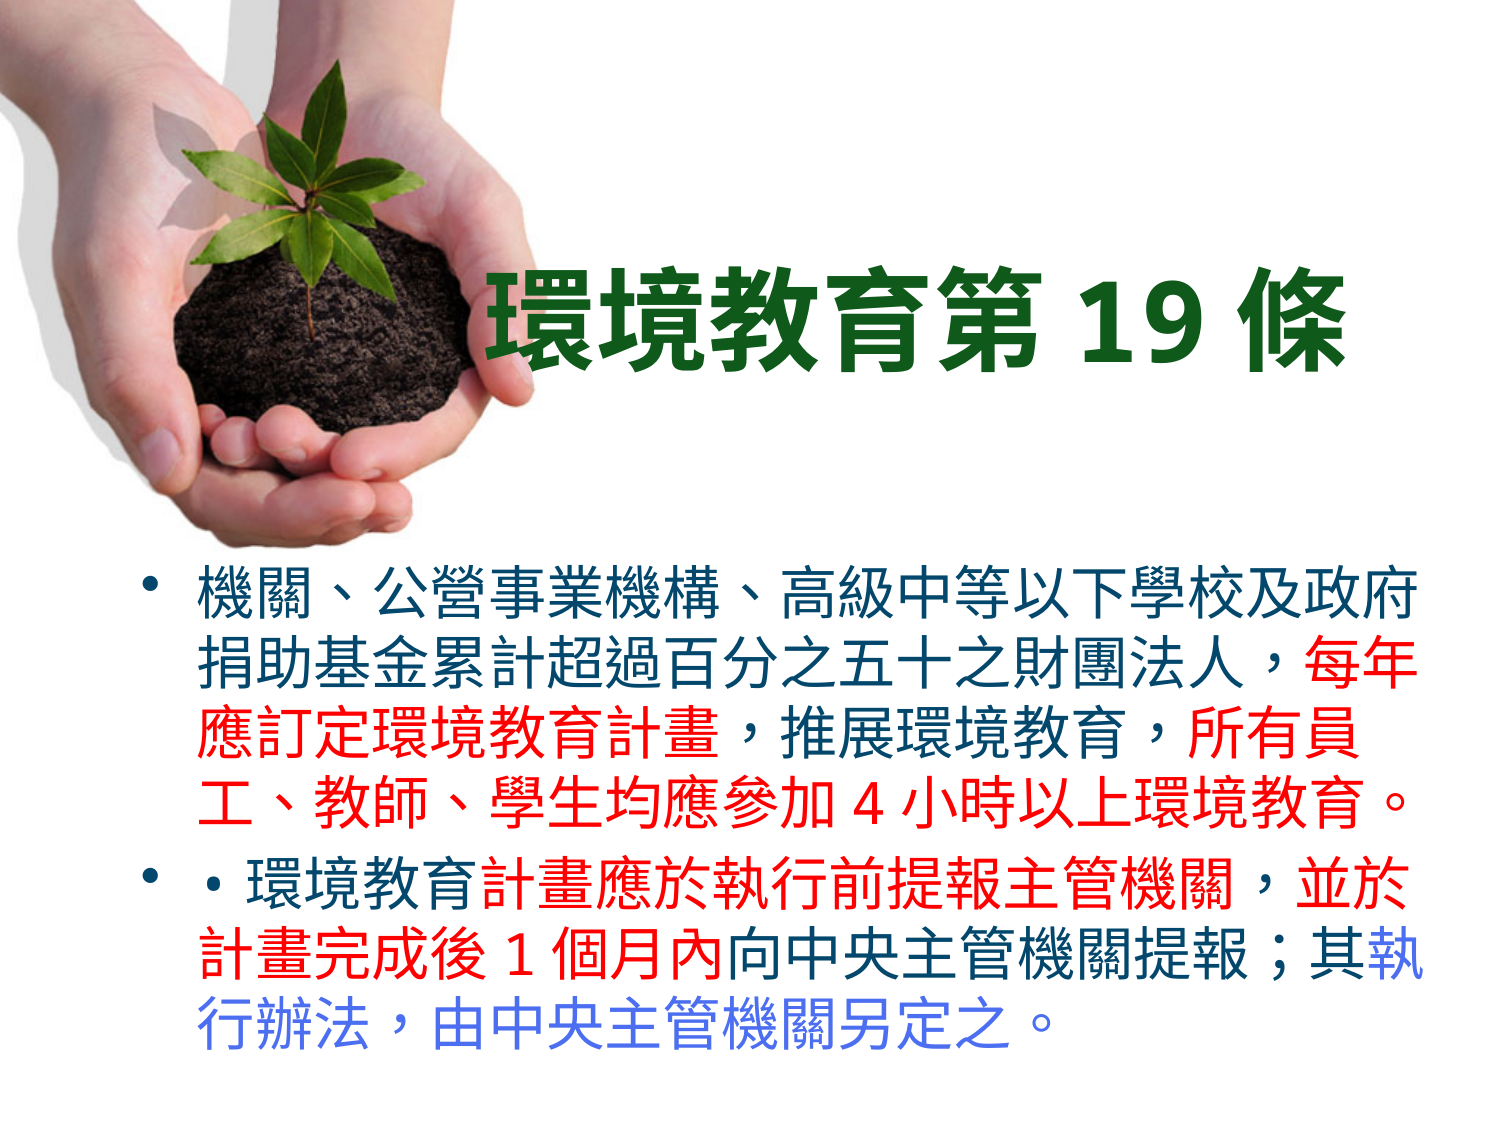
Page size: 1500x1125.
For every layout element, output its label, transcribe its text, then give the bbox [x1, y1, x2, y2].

list 機關、公營事業機構、高級中等以下學校及政府捐助基金累計超過百分之五十之財團法人，每年應訂定環境教育計畫，推展環境教育，所有員工、教師、學生均應參加4小時以上環境教育。 •環境教育計畫應於執行前提報主管機關，並於計畫完成後1個月內向中央主管機關提報；其執行辦法，由中央主管機關另定之。 [125, 548, 1449, 1080]
picture [0, 0, 1500, 1125]
title 環境教育第19條 [413, 213, 1418, 423]
